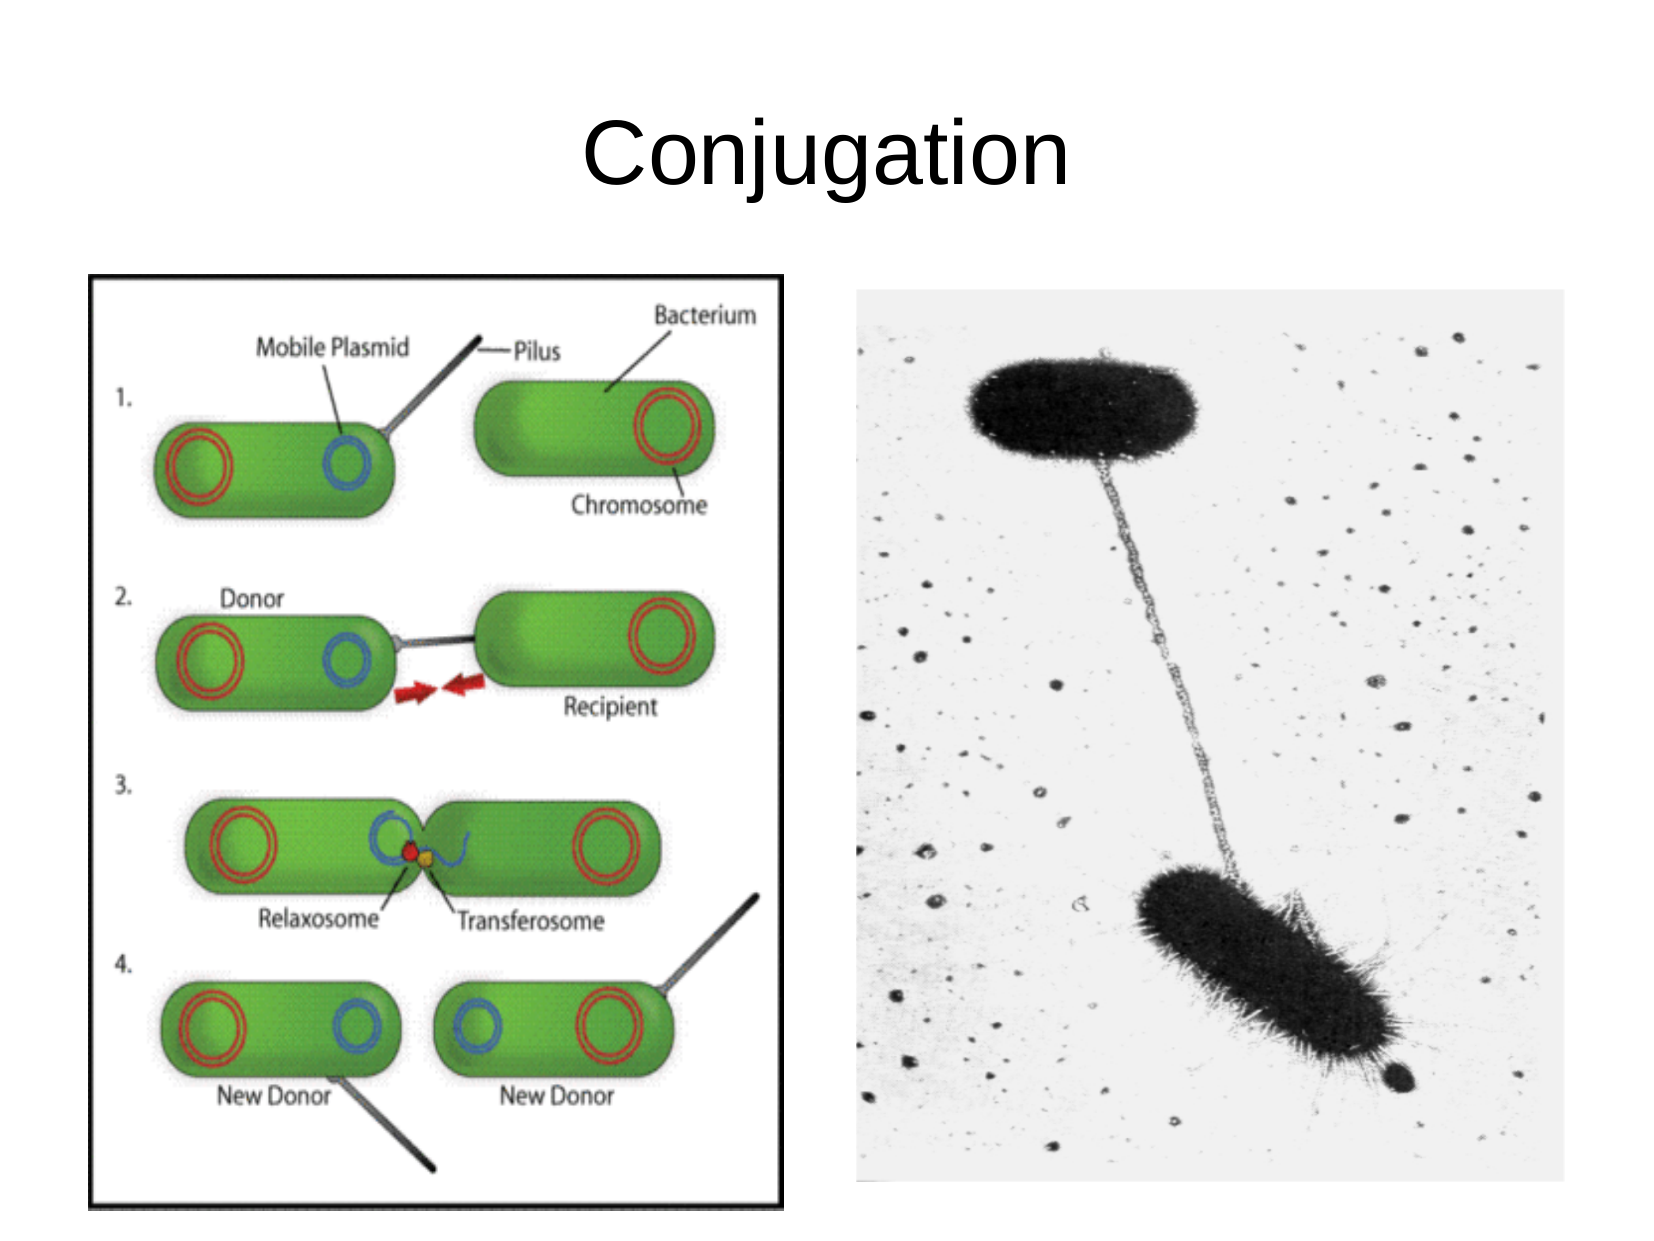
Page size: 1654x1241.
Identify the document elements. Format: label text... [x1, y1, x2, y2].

picture [856, 289, 1565, 1182]
title Conjugation [82, 49, 1571, 257]
picture [88, 274, 784, 1211]
